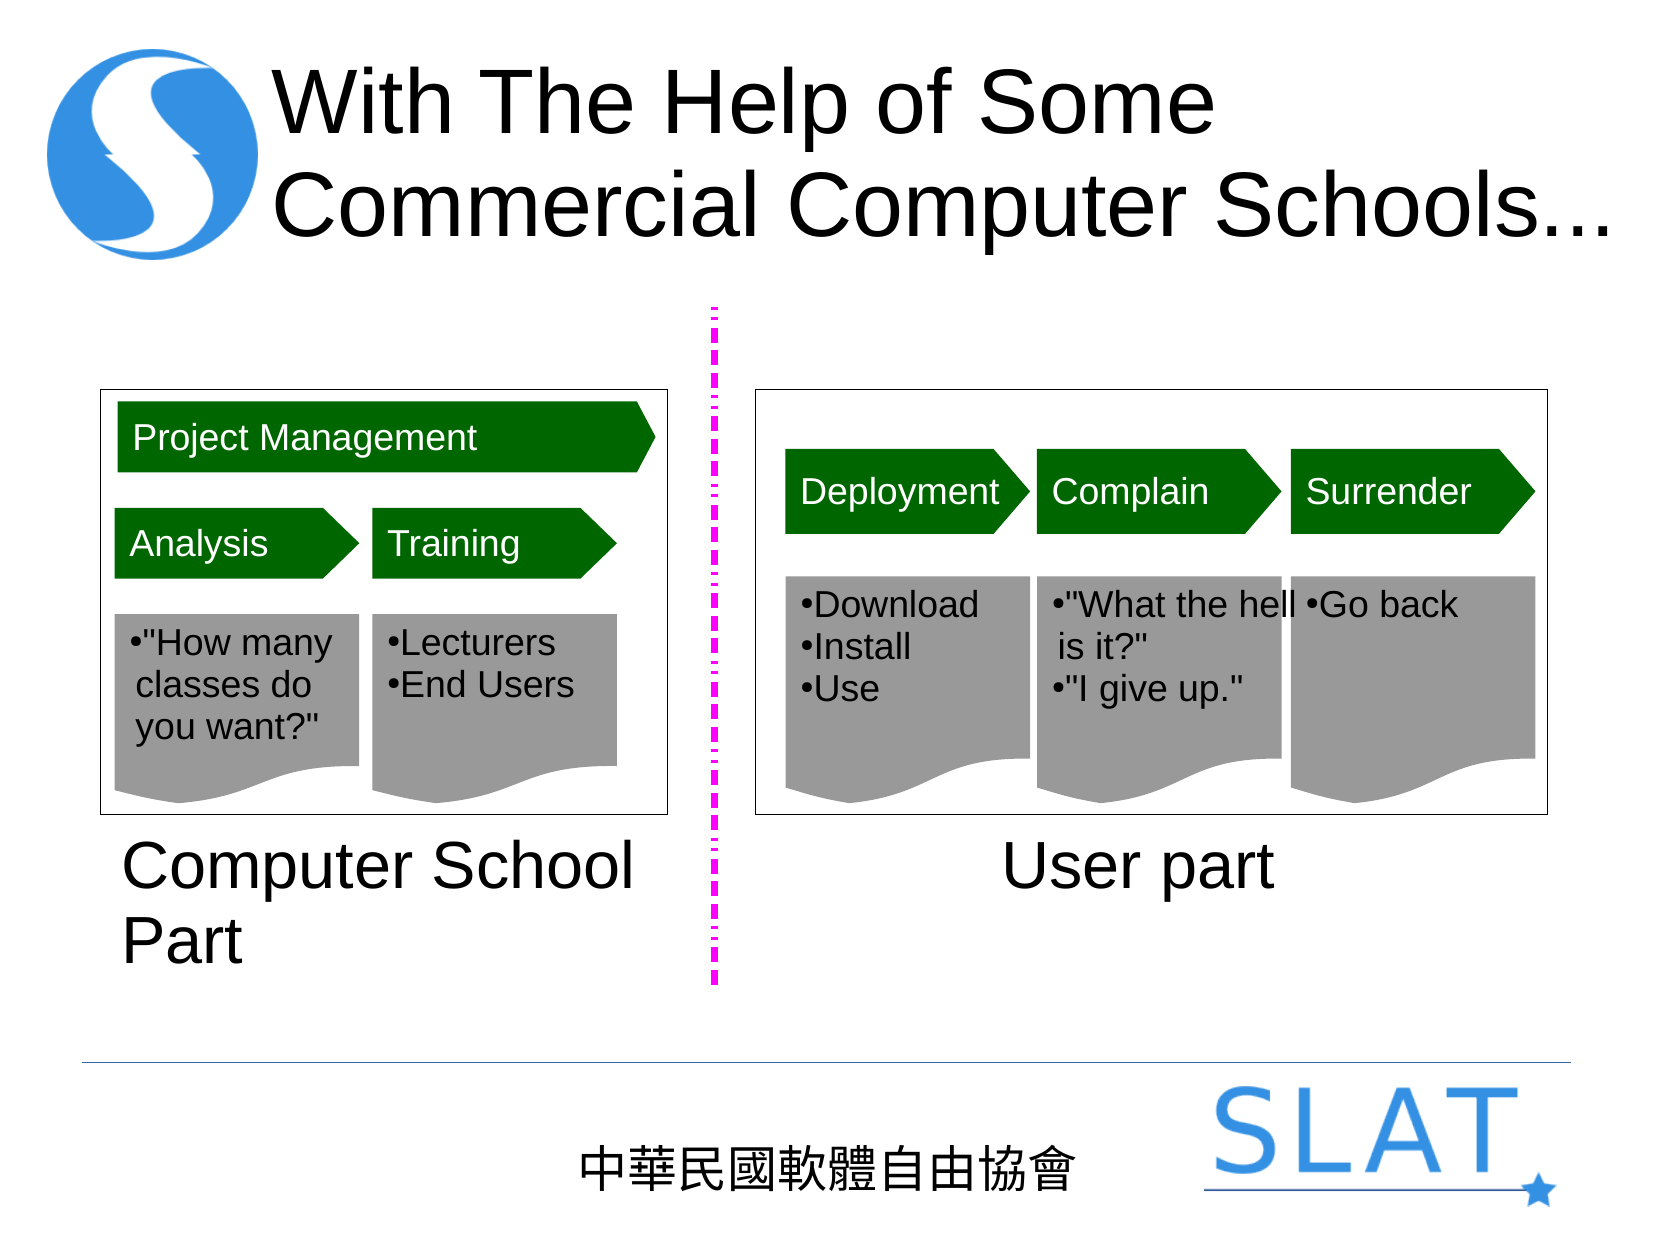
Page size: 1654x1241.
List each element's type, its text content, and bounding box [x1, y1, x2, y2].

text_box Surrender [1290, 448, 1536, 534]
text_box "How many classes do you want?" [114, 614, 360, 804]
text_box Download Install Use [785, 576, 1031, 804]
text_box Lecturers End Users [372, 614, 617, 804]
text_box Analysis [114, 507, 360, 579]
text_box Deployment [785, 448, 1031, 534]
text_box User part [986, 820, 1291, 911]
title With The Help of Some Commercial Computer Schools... [271, 0, 1642, 307]
picture [1204, 1086, 1557, 1207]
text_box Complain [1036, 448, 1282, 534]
text_box Go back [1290, 576, 1536, 804]
text_box Computer School Part [106, 820, 686, 986]
text_box "What the hell is it?" "I give up." [1037, 576, 1282, 804]
picture [47, 49, 258, 260]
text_box Training [372, 507, 617, 579]
text_box Project Management [117, 401, 656, 473]
